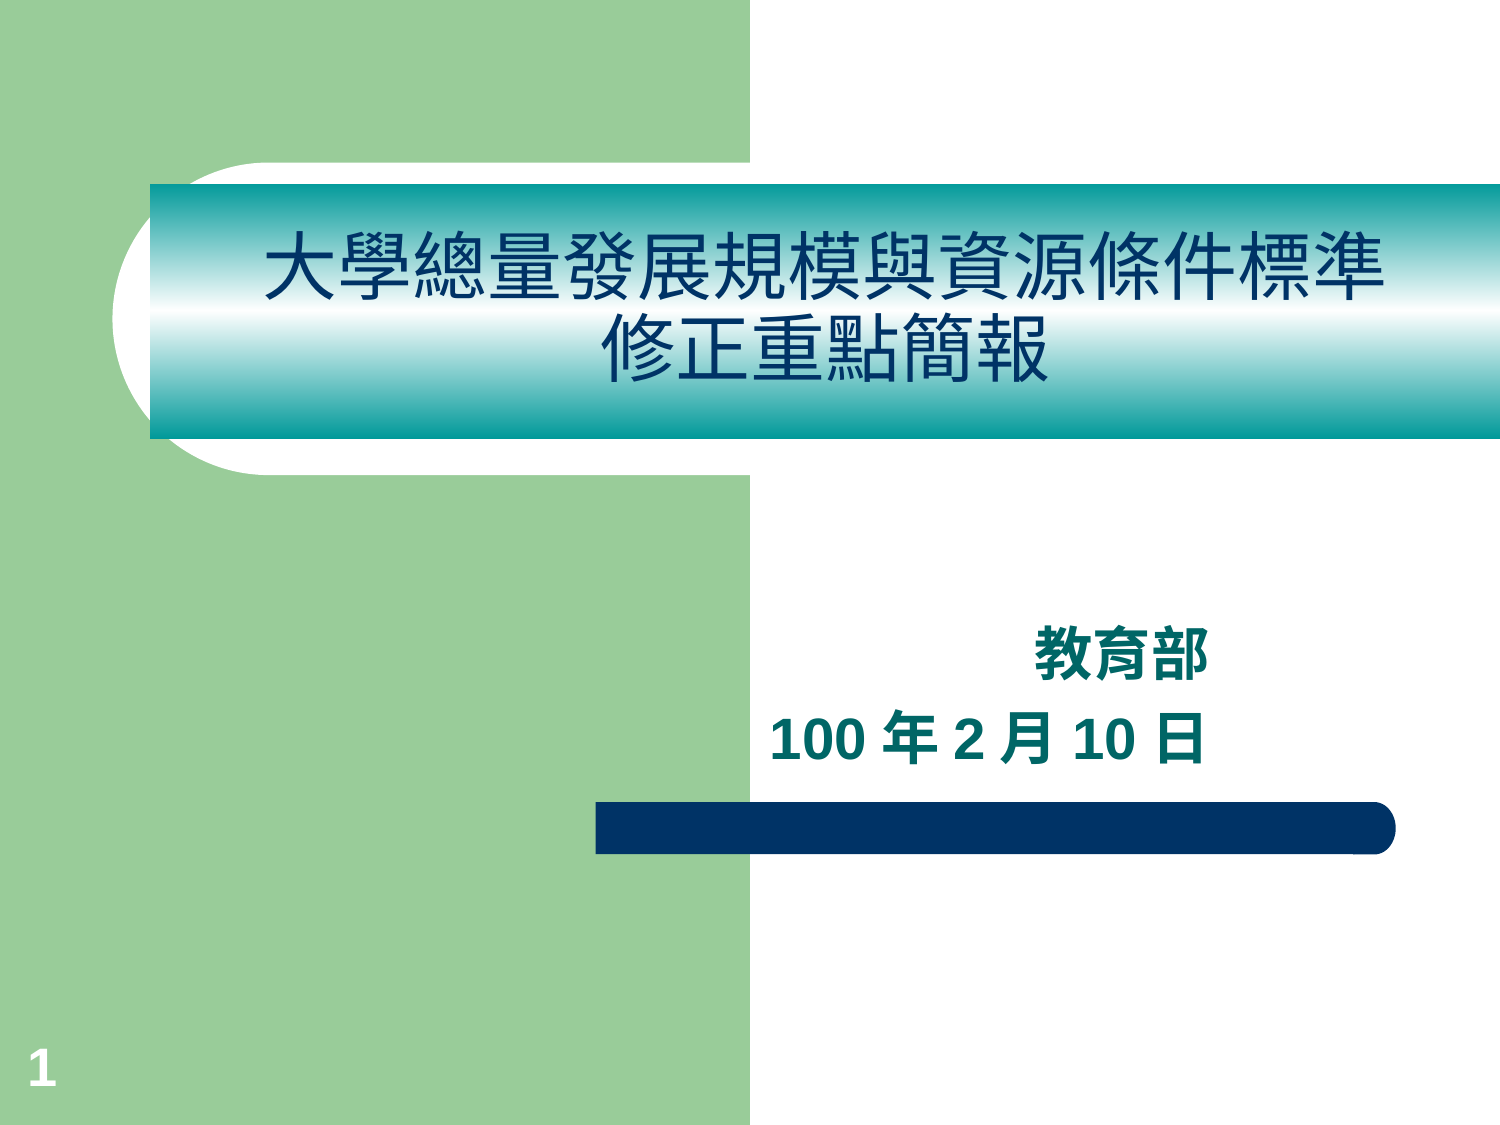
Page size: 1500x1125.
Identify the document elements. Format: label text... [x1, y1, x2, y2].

subtitle 教育部 100年2月10日 [738, 480, 1426, 780]
text_box [12, 1025, 109, 1106]
title 大學總量發展規模與資源條件標準 修正重點簡報 [150, 184, 1500, 439]
